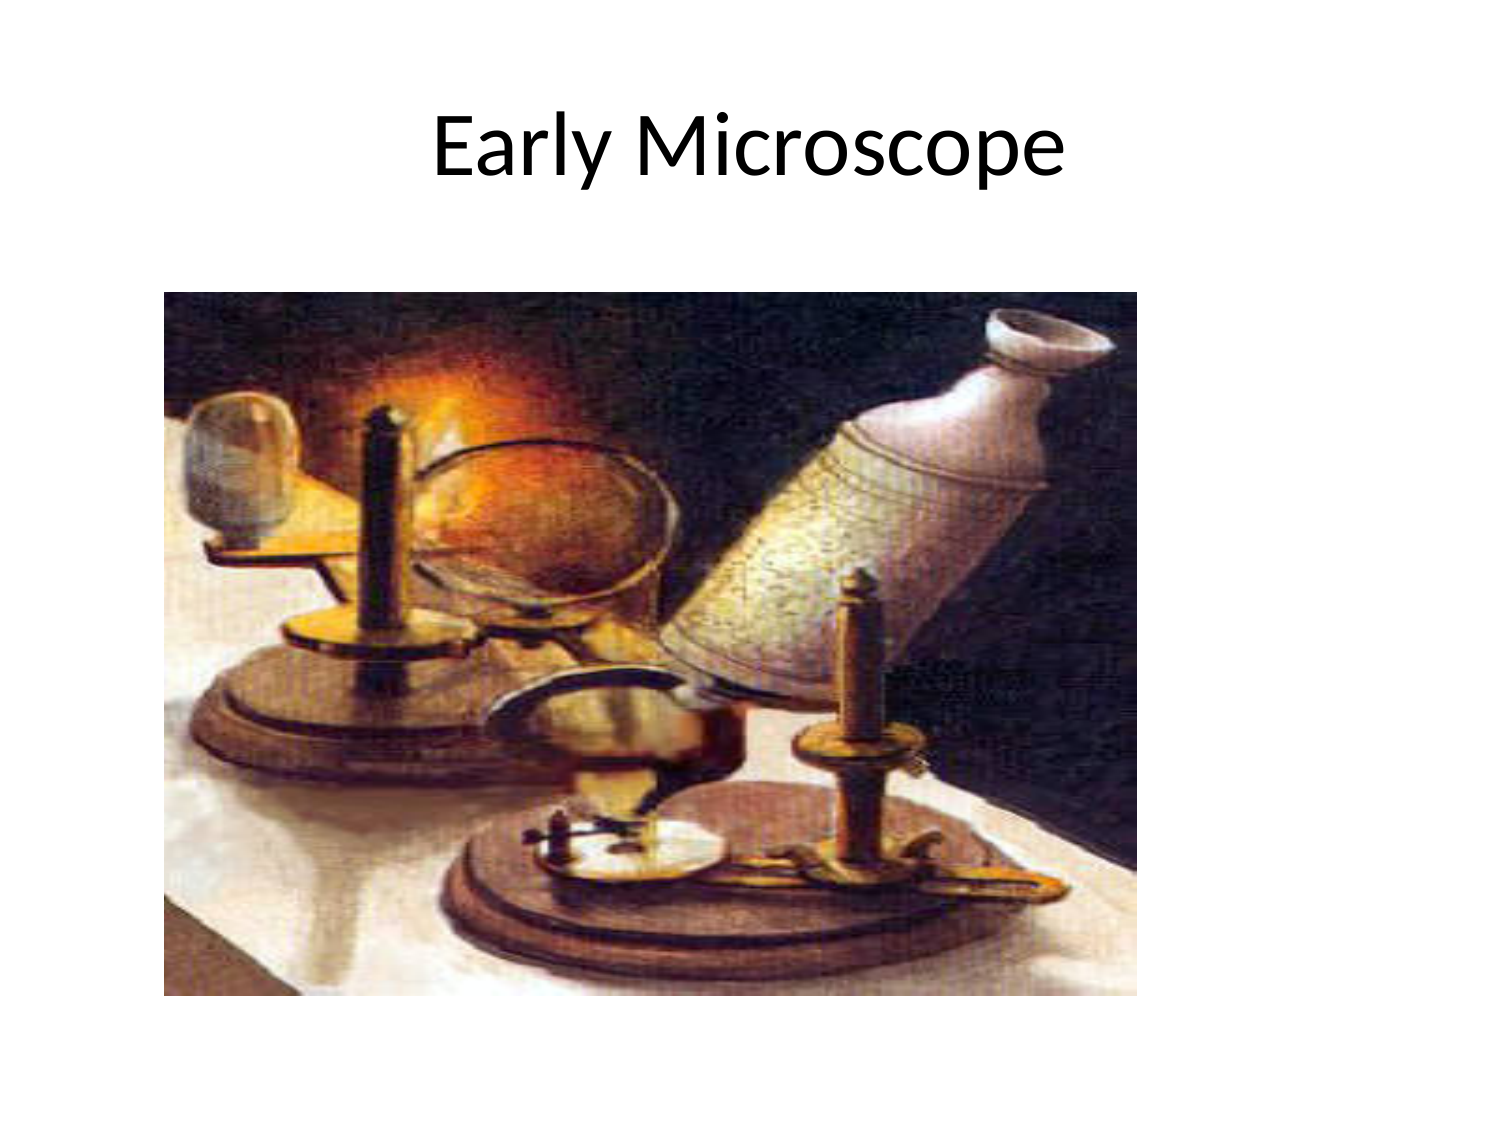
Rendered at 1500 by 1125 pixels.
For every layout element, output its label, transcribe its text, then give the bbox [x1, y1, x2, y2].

title Early Microscope [75, 45, 1425, 233]
picture [164, 292, 1137, 997]
